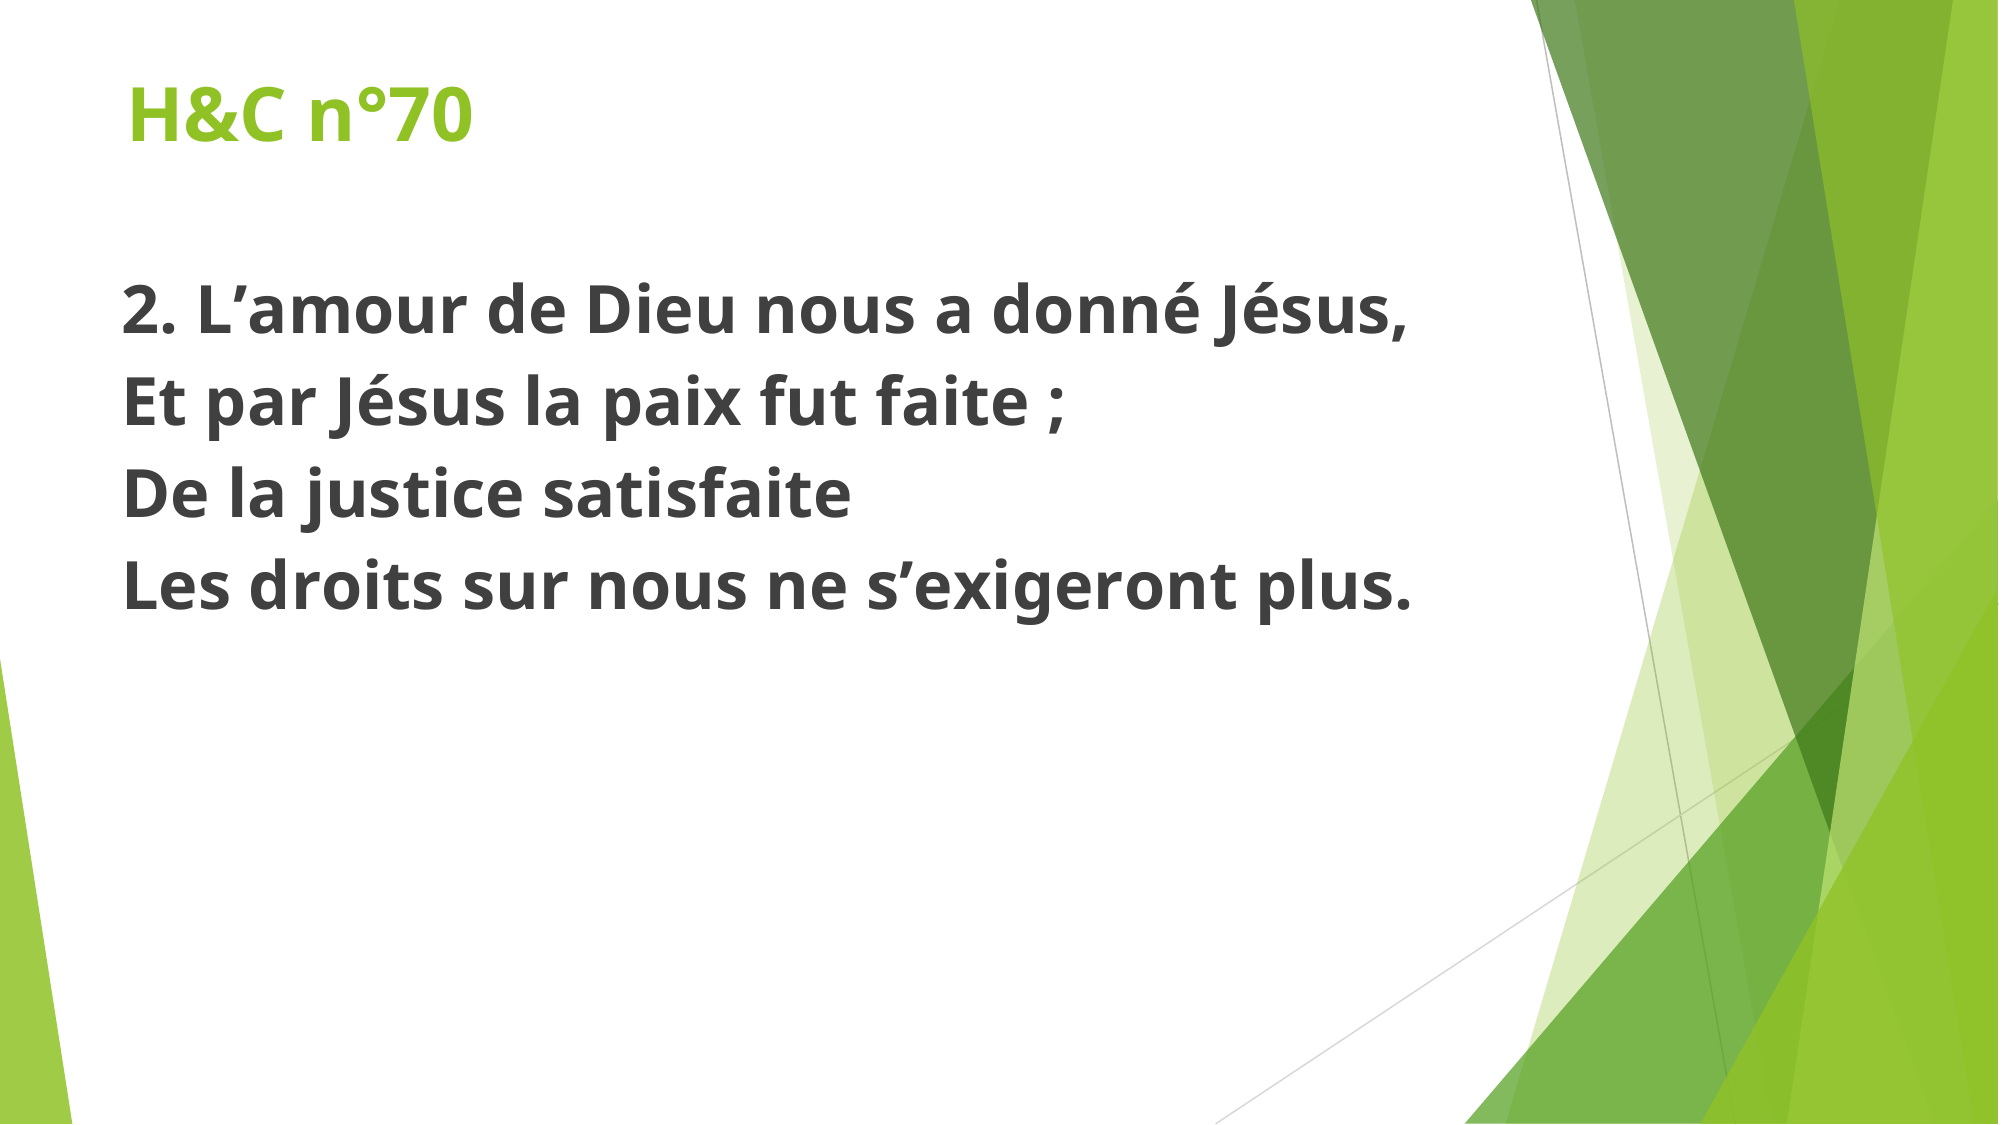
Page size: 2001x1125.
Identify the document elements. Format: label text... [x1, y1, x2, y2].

text_box 2. L’amour de Dieu nous a donné Jésus, Et par Jésus la paix fut faite ; De la justice satisfaite Les droits sur nous ne s’exigeront plus. [106, 259, 1961, 1075]
text_box H&C n°70 [111, 59, 1522, 154]
